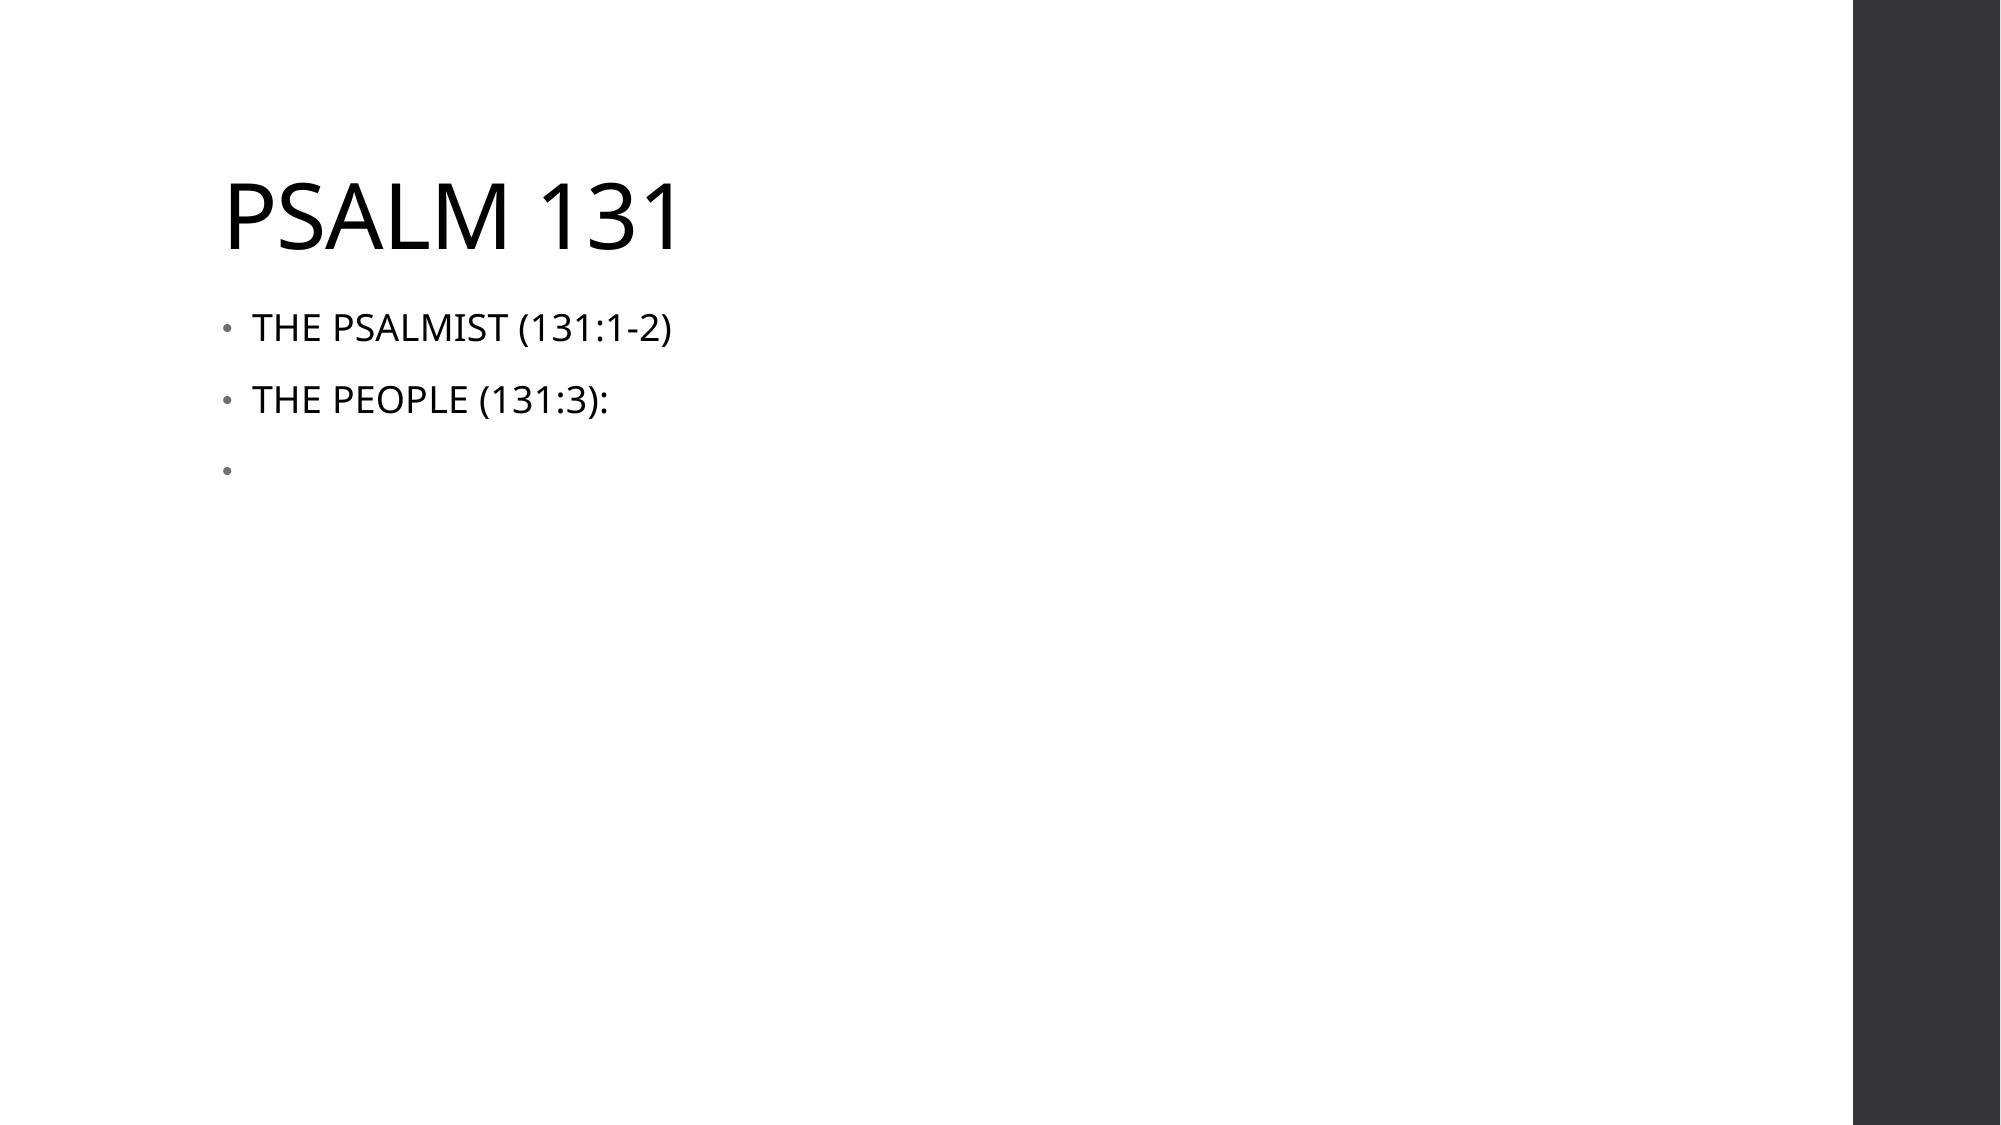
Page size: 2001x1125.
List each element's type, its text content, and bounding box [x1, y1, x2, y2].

title PSALM 131 [206, 60, 1797, 278]
list THE PSALMIST (131:1-2) THE PEOPLE (131:3): [206, 299, 1617, 1014]
